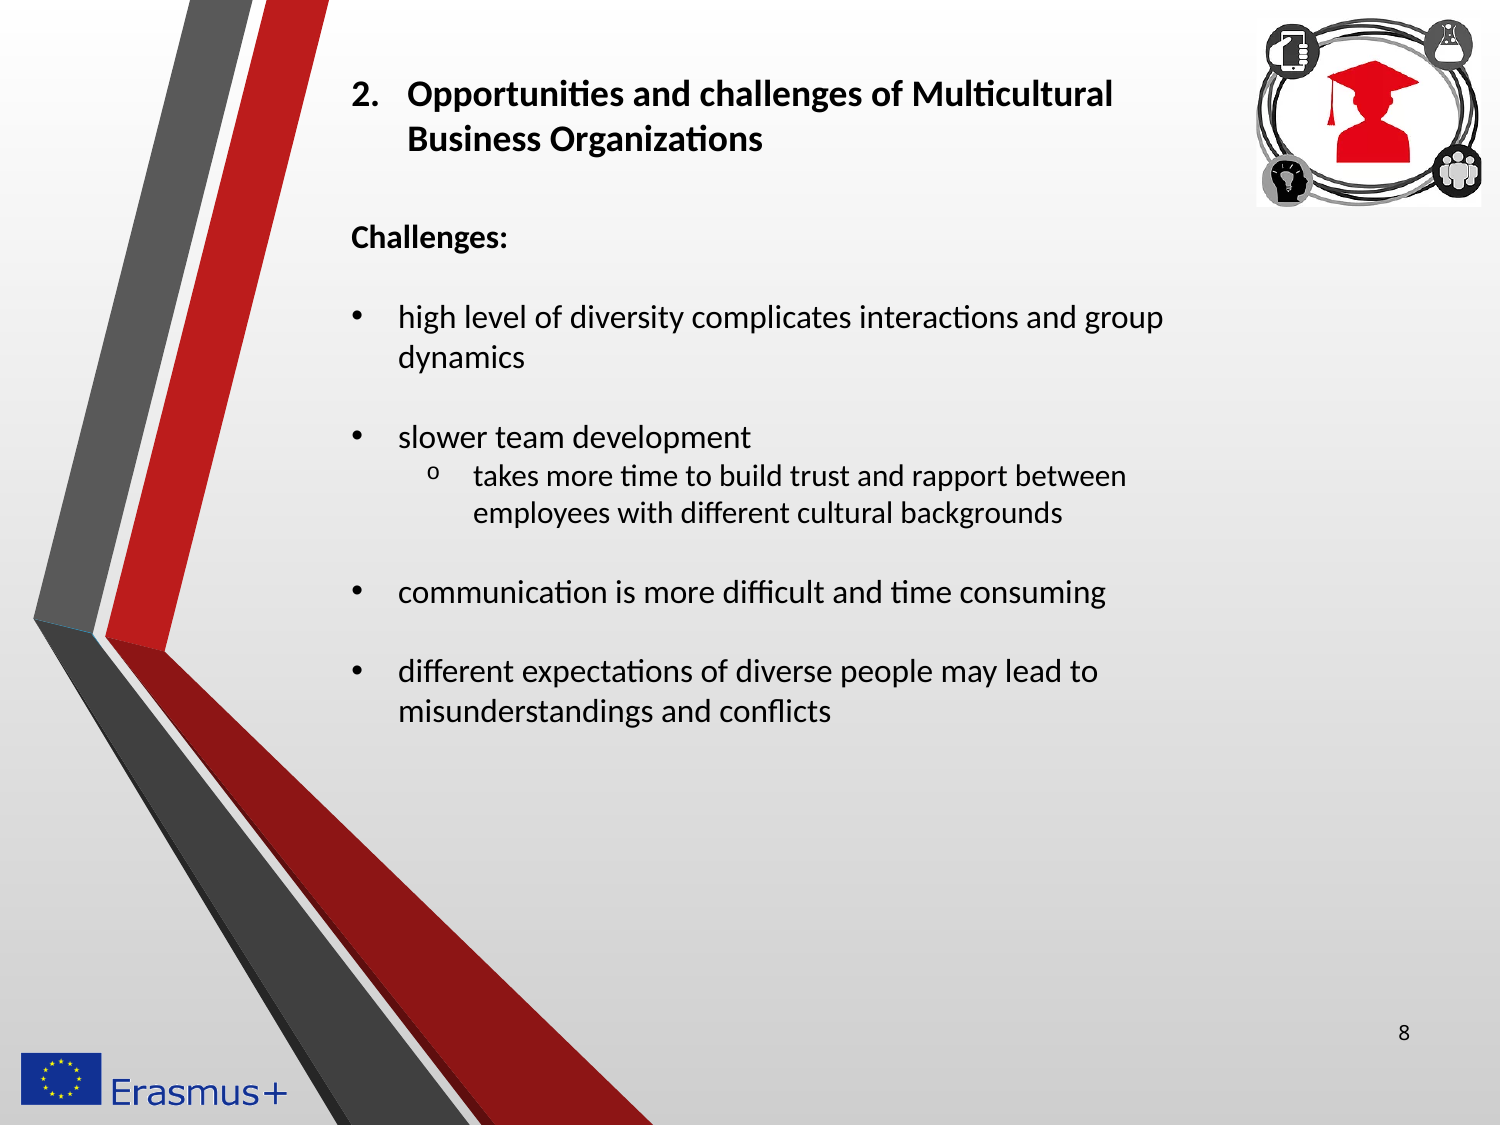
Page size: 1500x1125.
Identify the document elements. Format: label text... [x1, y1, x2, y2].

text_box Challenges: high level of diversity complicates interactions and group dynamics slower team development takes more time to build trust and rapport between employees with different cultural backgrounds communication is more difficult and time consuming different expectations of diverse people may lead to misunderstandings and conflicts [336, 208, 1258, 737]
slide_number <numer> [1357, 1003, 1425, 1064]
chart [1257, 19, 1483, 209]
picture [5, 1037, 302, 1120]
text_box Opportunities and challenges of Multicultural Business Organizations [336, 61, 1247, 167]
picture [1256, 18, 1482, 207]
